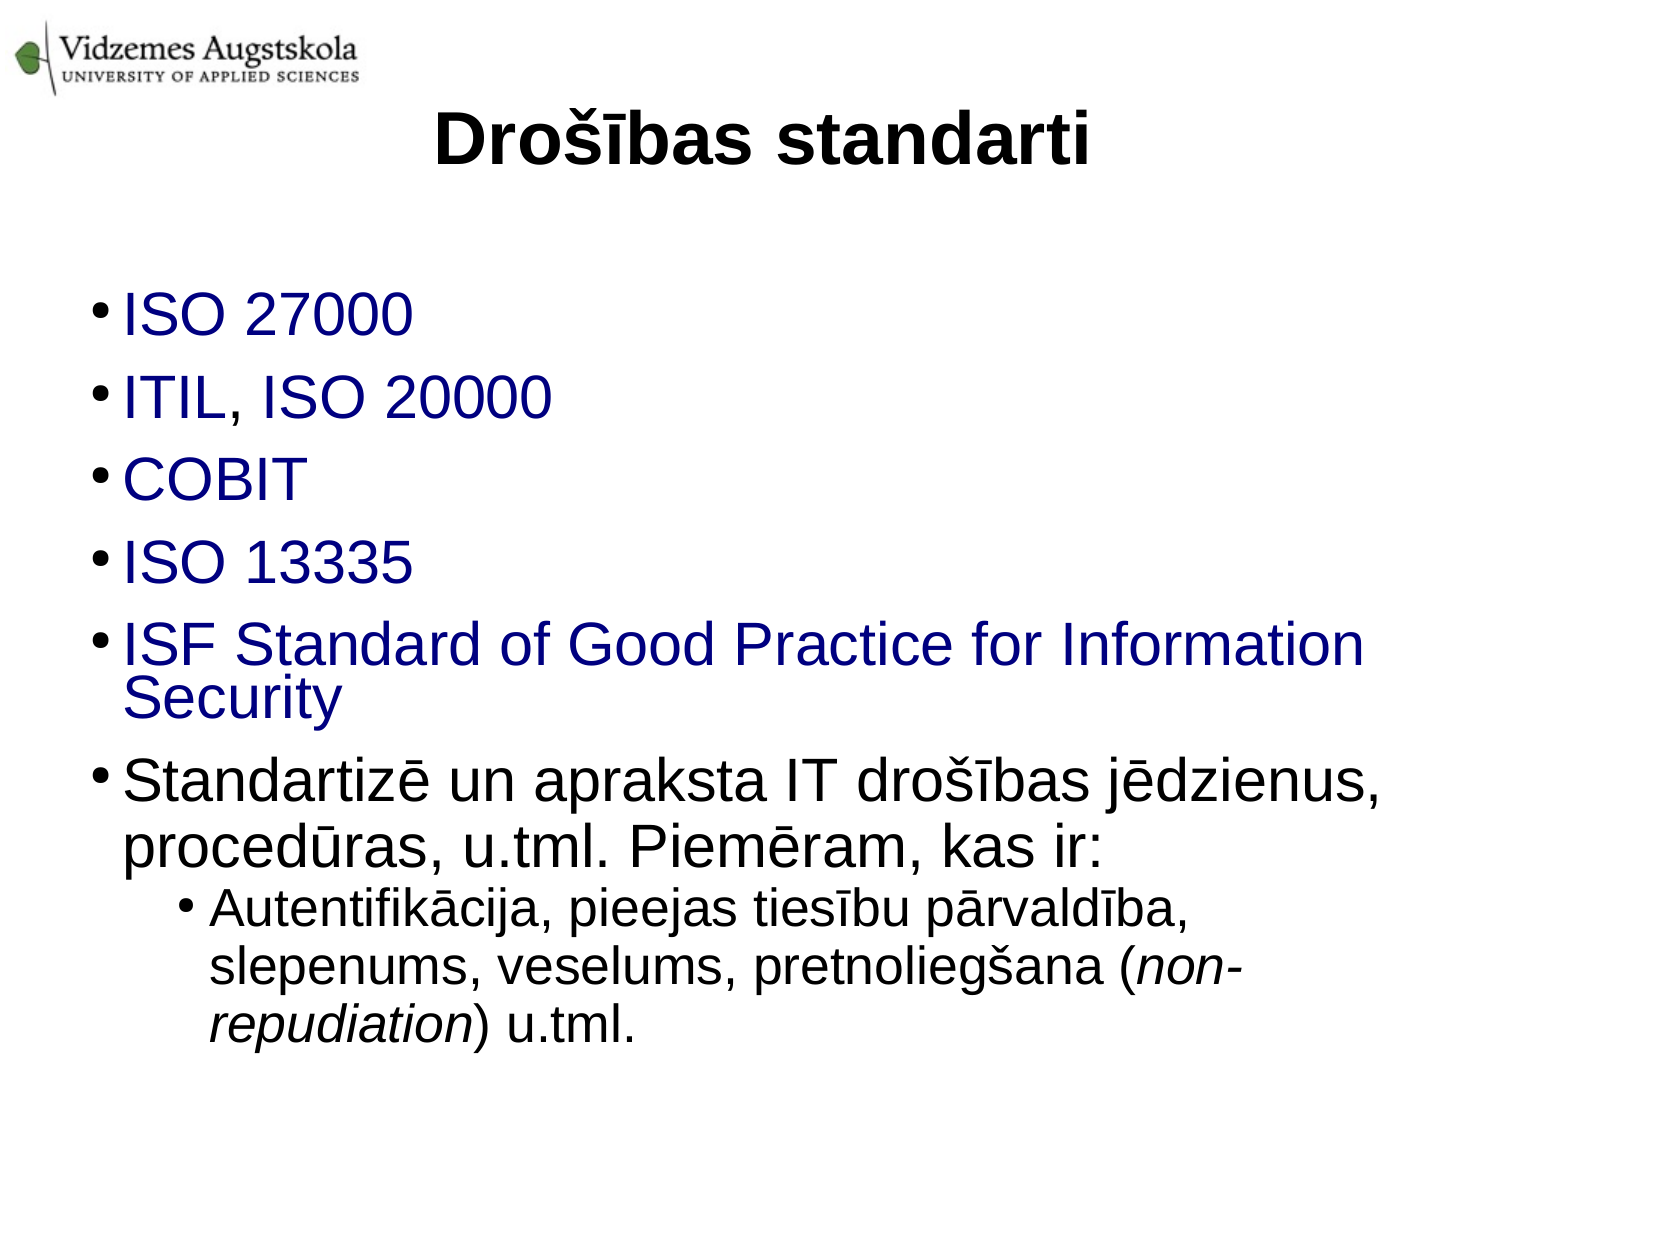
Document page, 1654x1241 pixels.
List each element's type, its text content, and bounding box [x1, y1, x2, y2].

title Drošības standarti [75, 45, 1426, 233]
picture [5, 2, 368, 113]
list ISO 27000 ITIL, ISO 20000 COBIT ISO 13335 ISF Standard of Good Practice for Information Security Standartizē un apraksta IT drošības jēdzienus, procedūras, u.tml. Piemēram, kas ir: Autentifikācija, pieejas tiesību pārvaldība, slepenums, veselums, pretnoliegšana (non-repudiation) u.tml. [75, 274, 1426, 1063]
